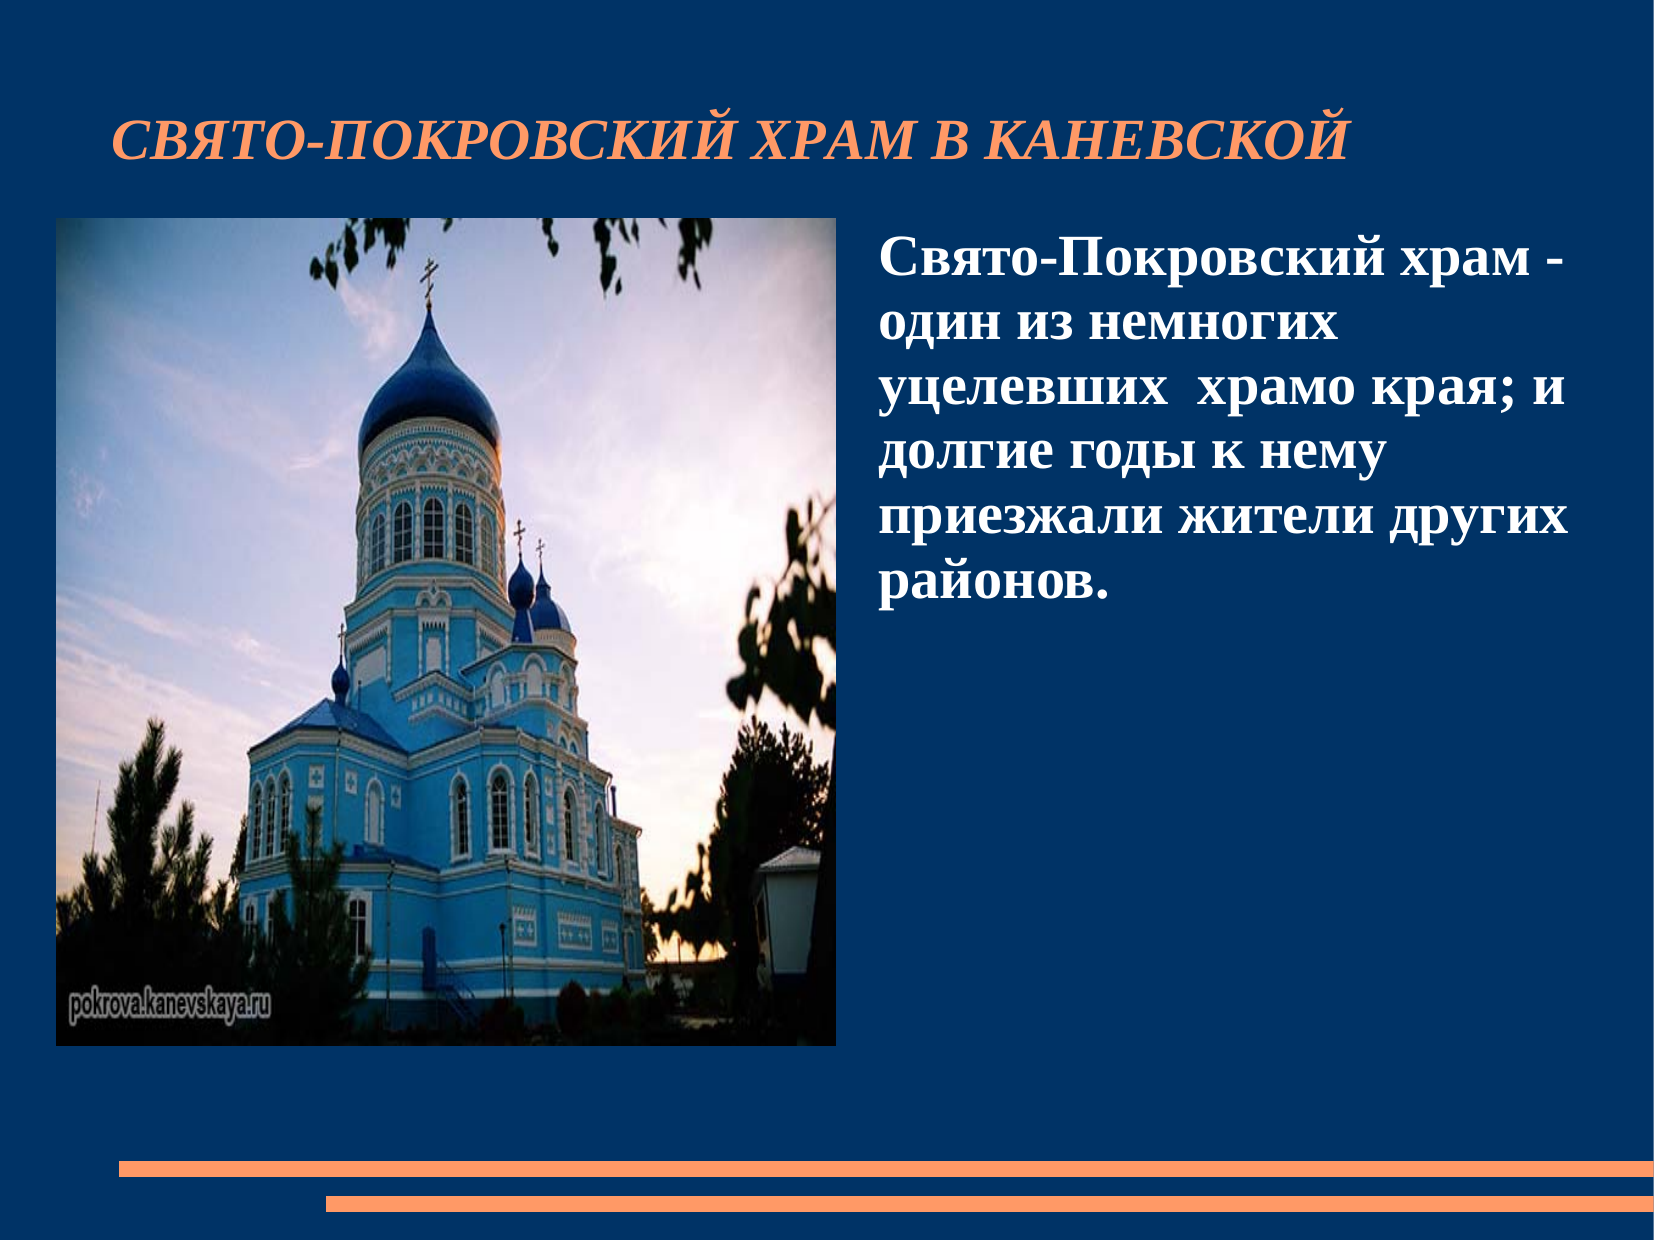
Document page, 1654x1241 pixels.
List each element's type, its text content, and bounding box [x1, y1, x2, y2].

title СВЯТО-ПОКРОВСКИЙ ХРАМ В КАНЕВСКОЙ [53, 32, 1466, 240]
text_box Свято-Покровский храм - один из немногих уцелевших храмо края; и долгие годы к нему приезжали жители других районов. [863, 215, 1586, 1154]
picture [56, 218, 836, 1046]
